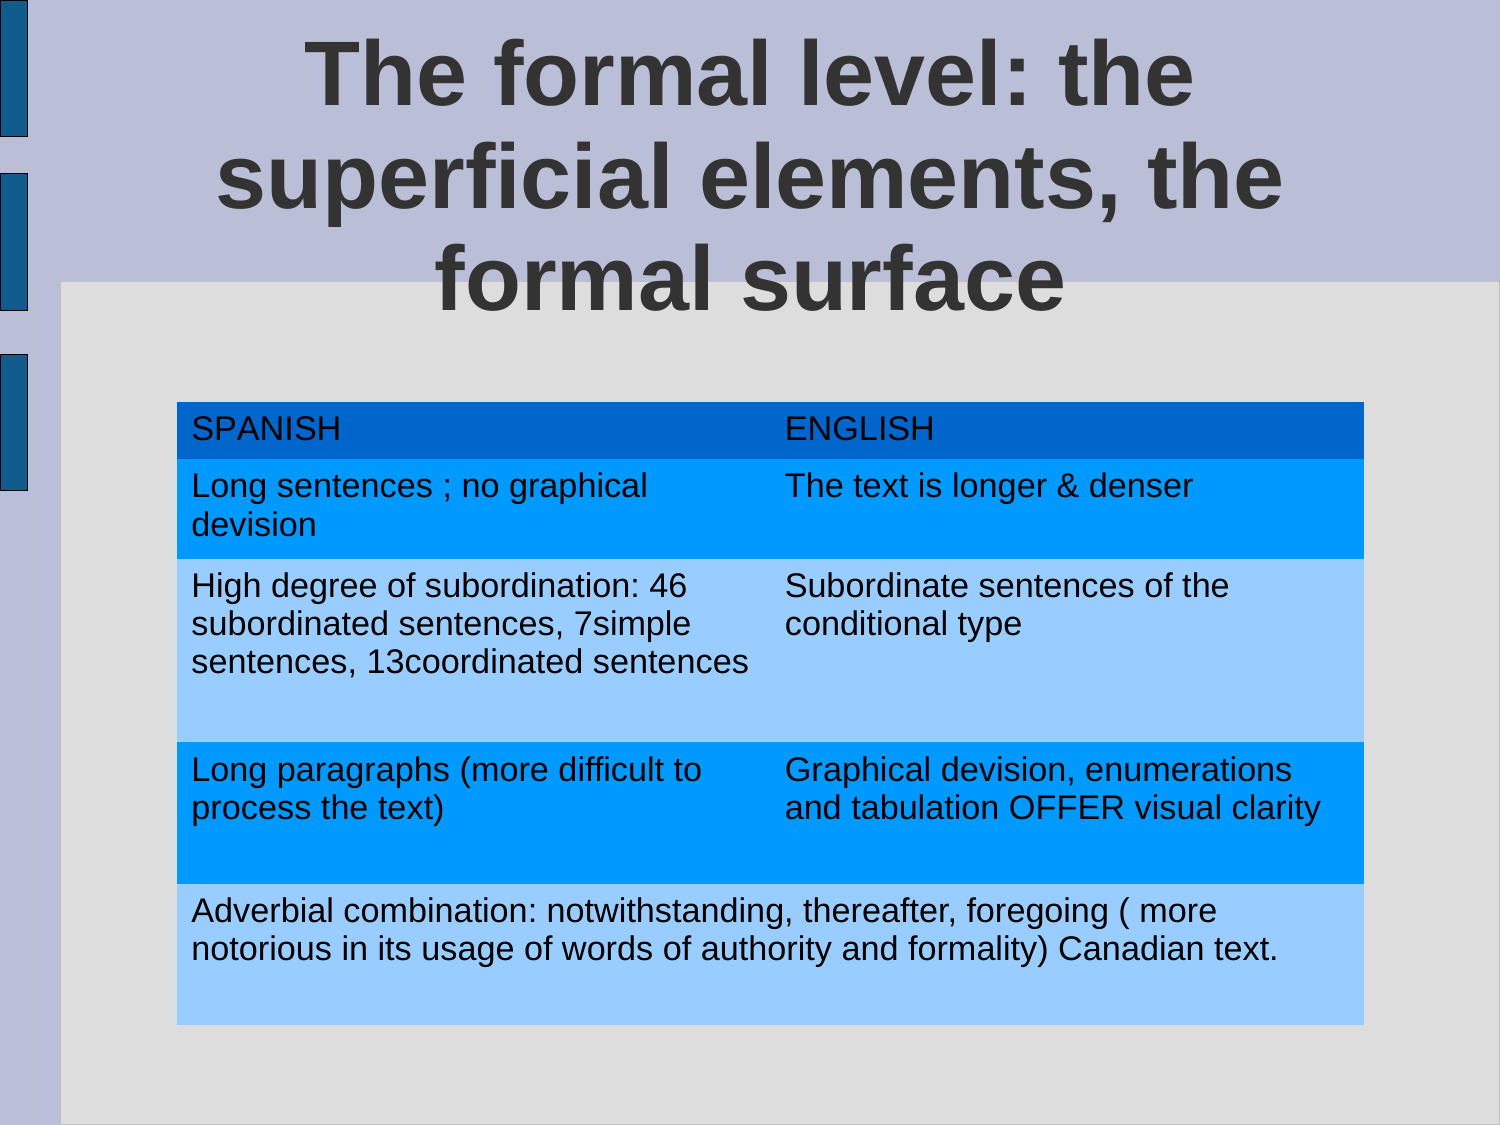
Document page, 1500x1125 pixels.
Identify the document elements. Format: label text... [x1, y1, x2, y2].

table_header SPANISH [177, 402, 770, 459]
table_header ENGLISH [770, 402, 1364, 459]
table_cell High degree of subordination: 46 subordinated sentences, 7simple sentences, 13coordinated sentences [177, 559, 770, 742]
table_cell Long sentences ; no graphical devision [177, 459, 770, 559]
table_cell Subordinate sentences of the conditional type [770, 559, 1364, 742]
table_cell The text is longer & denser [770, 459, 1364, 559]
table_cell Long paragraphs (more difficult to process the text) [177, 742, 770, 884]
table_cell Adverbial combination: notwithstanding, thereafter, foregoing ( more notorious in its usage of words of authority and formality) Canadian text. [177, 884, 1364, 1025]
title The formal level: the superficial elements, the formal surface [110, 22, 1392, 331]
table_cell Graphical devision, enumerations and tabulation OFFER visual clarity [770, 742, 1364, 884]
